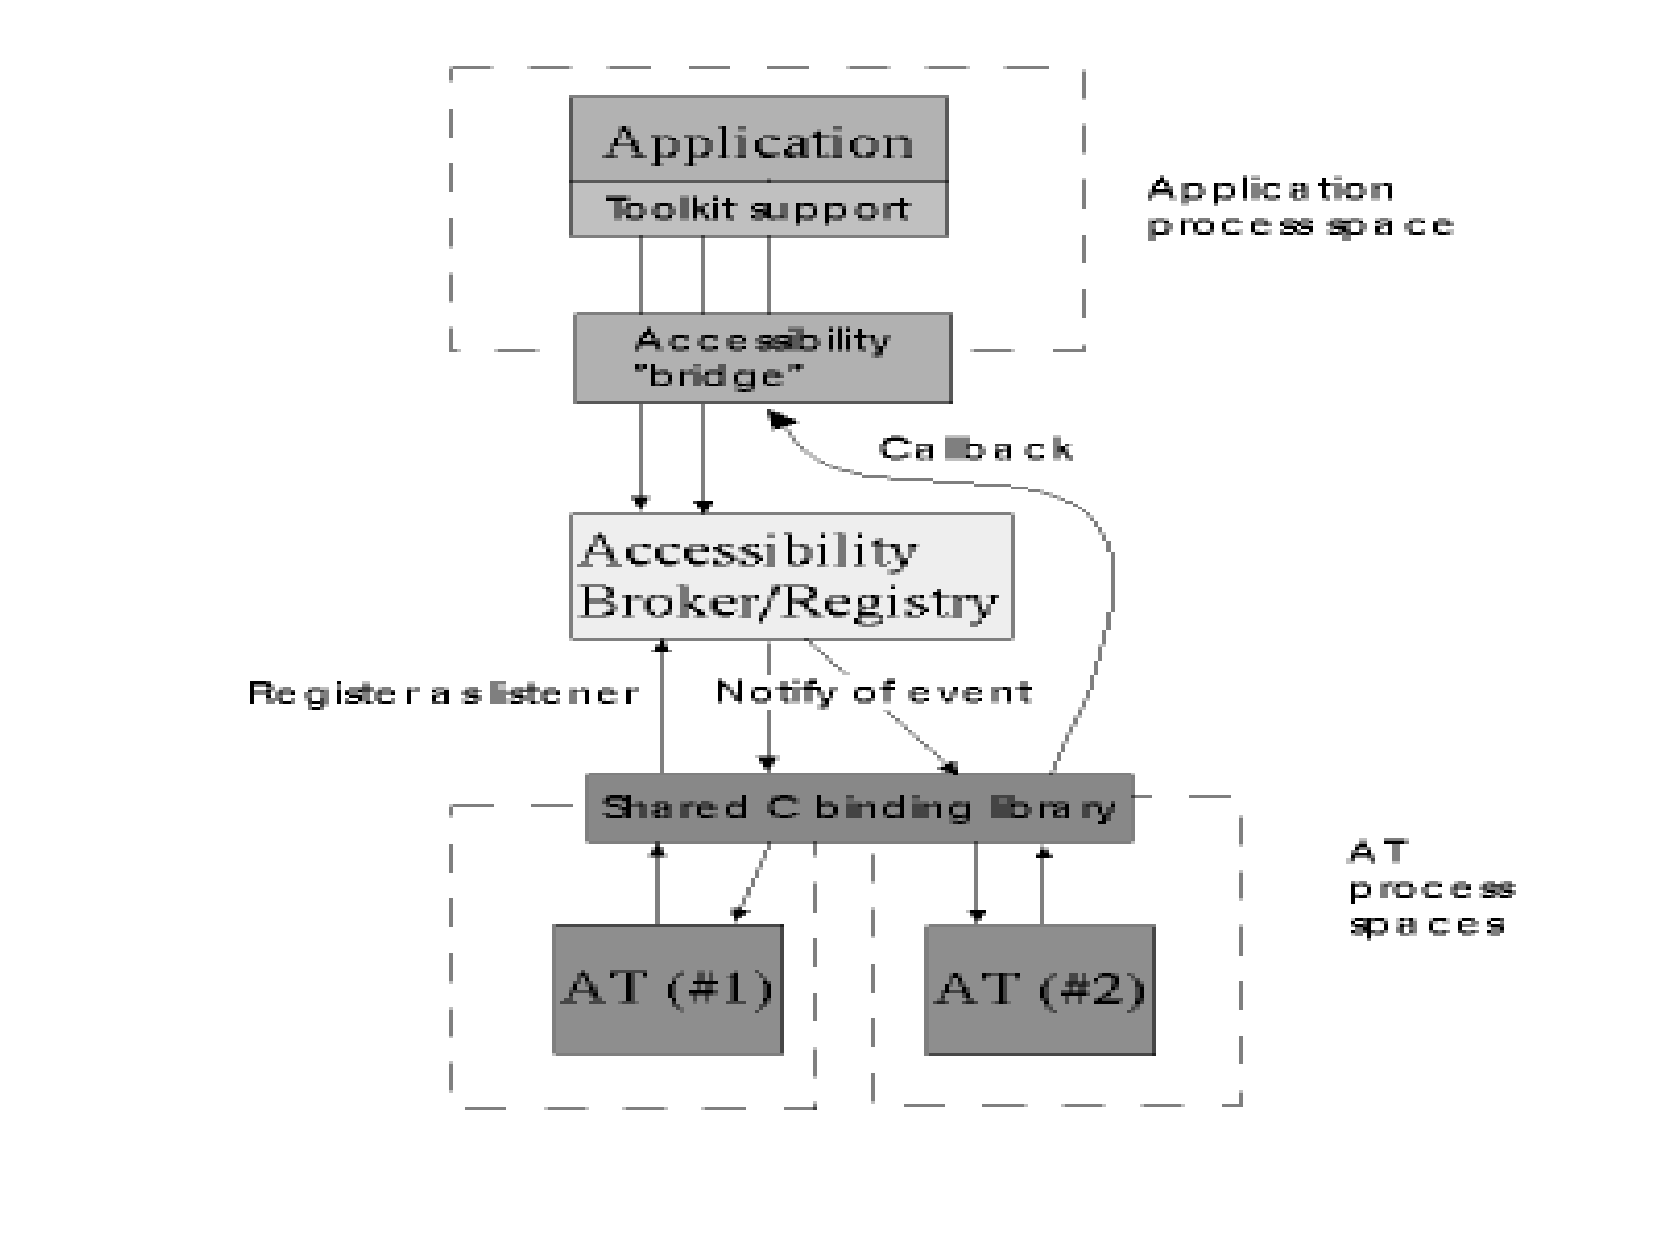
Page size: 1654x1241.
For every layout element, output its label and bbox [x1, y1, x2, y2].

picture [147, 58, 1558, 1182]
